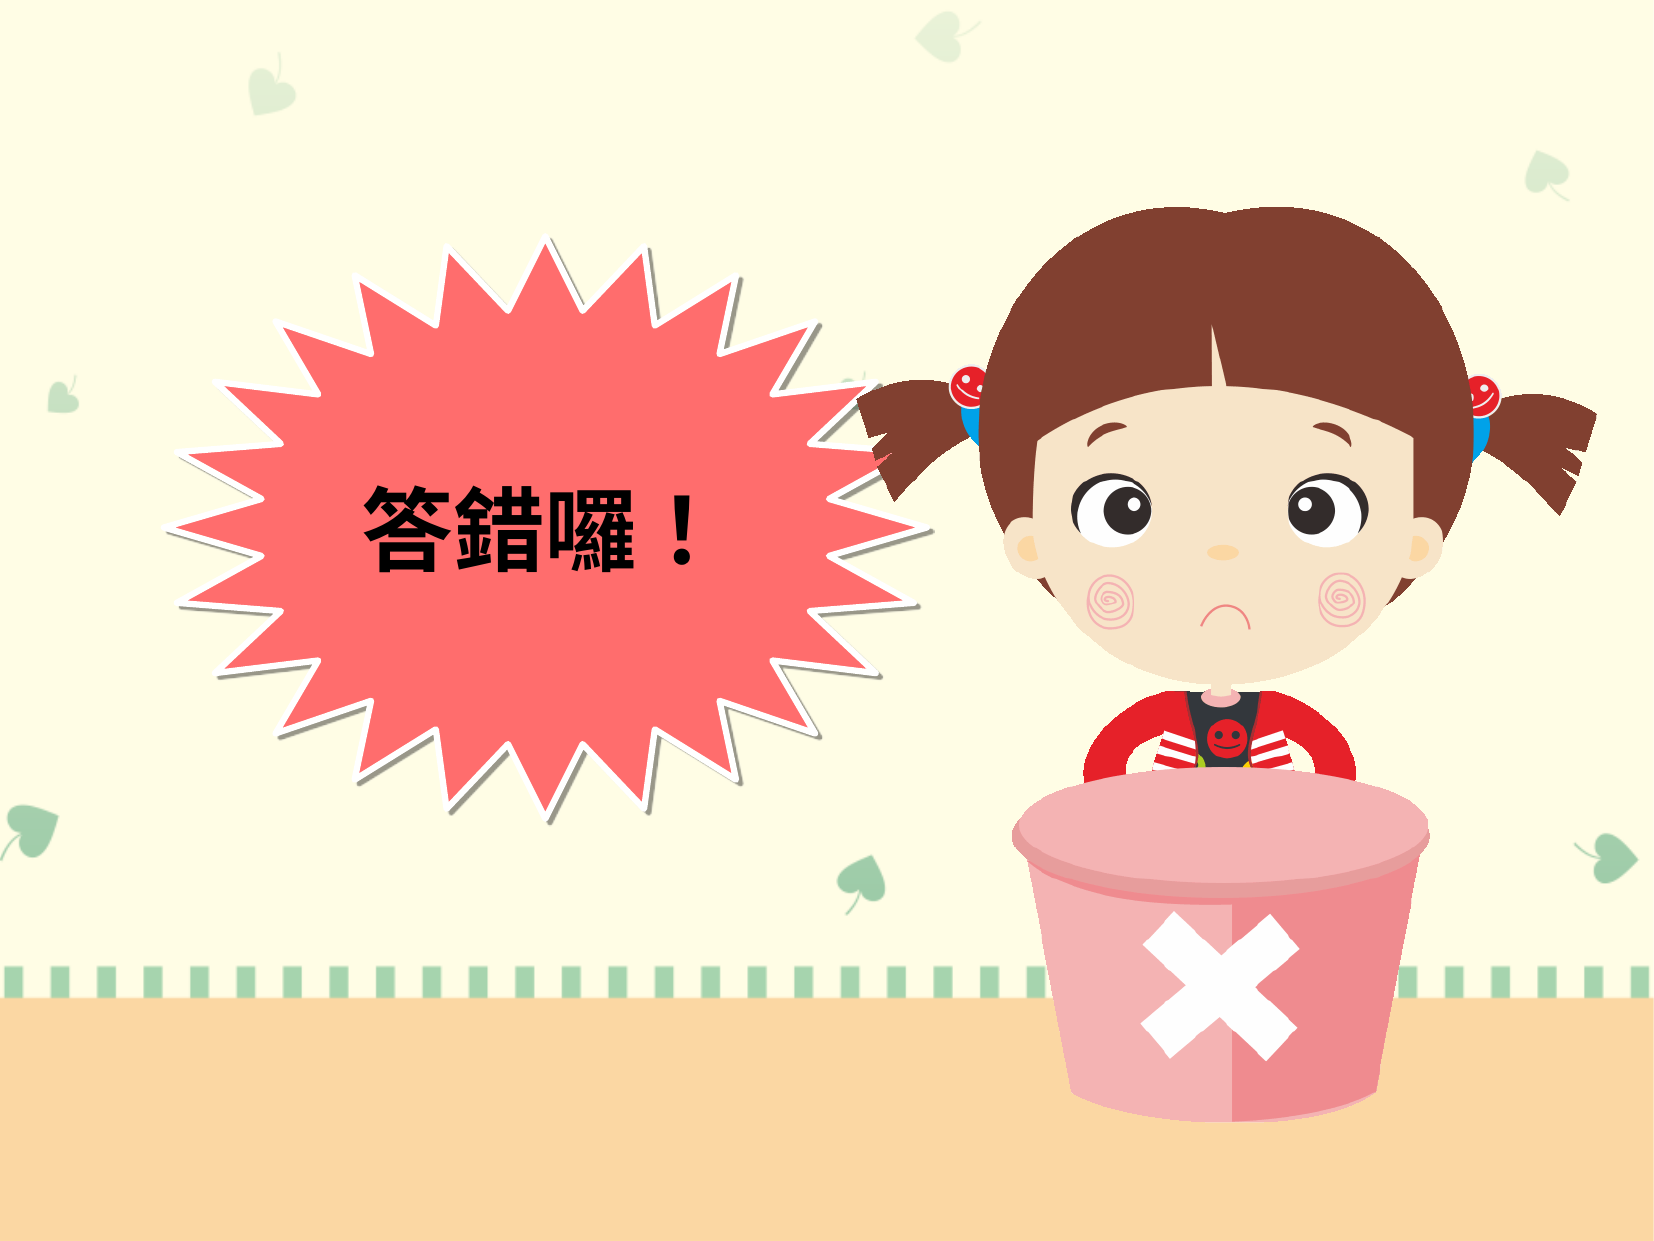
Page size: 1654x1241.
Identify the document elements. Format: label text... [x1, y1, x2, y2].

picture [0, 0, 1654, 1241]
text_box 答錯囉！ [163, 236, 856, 819]
